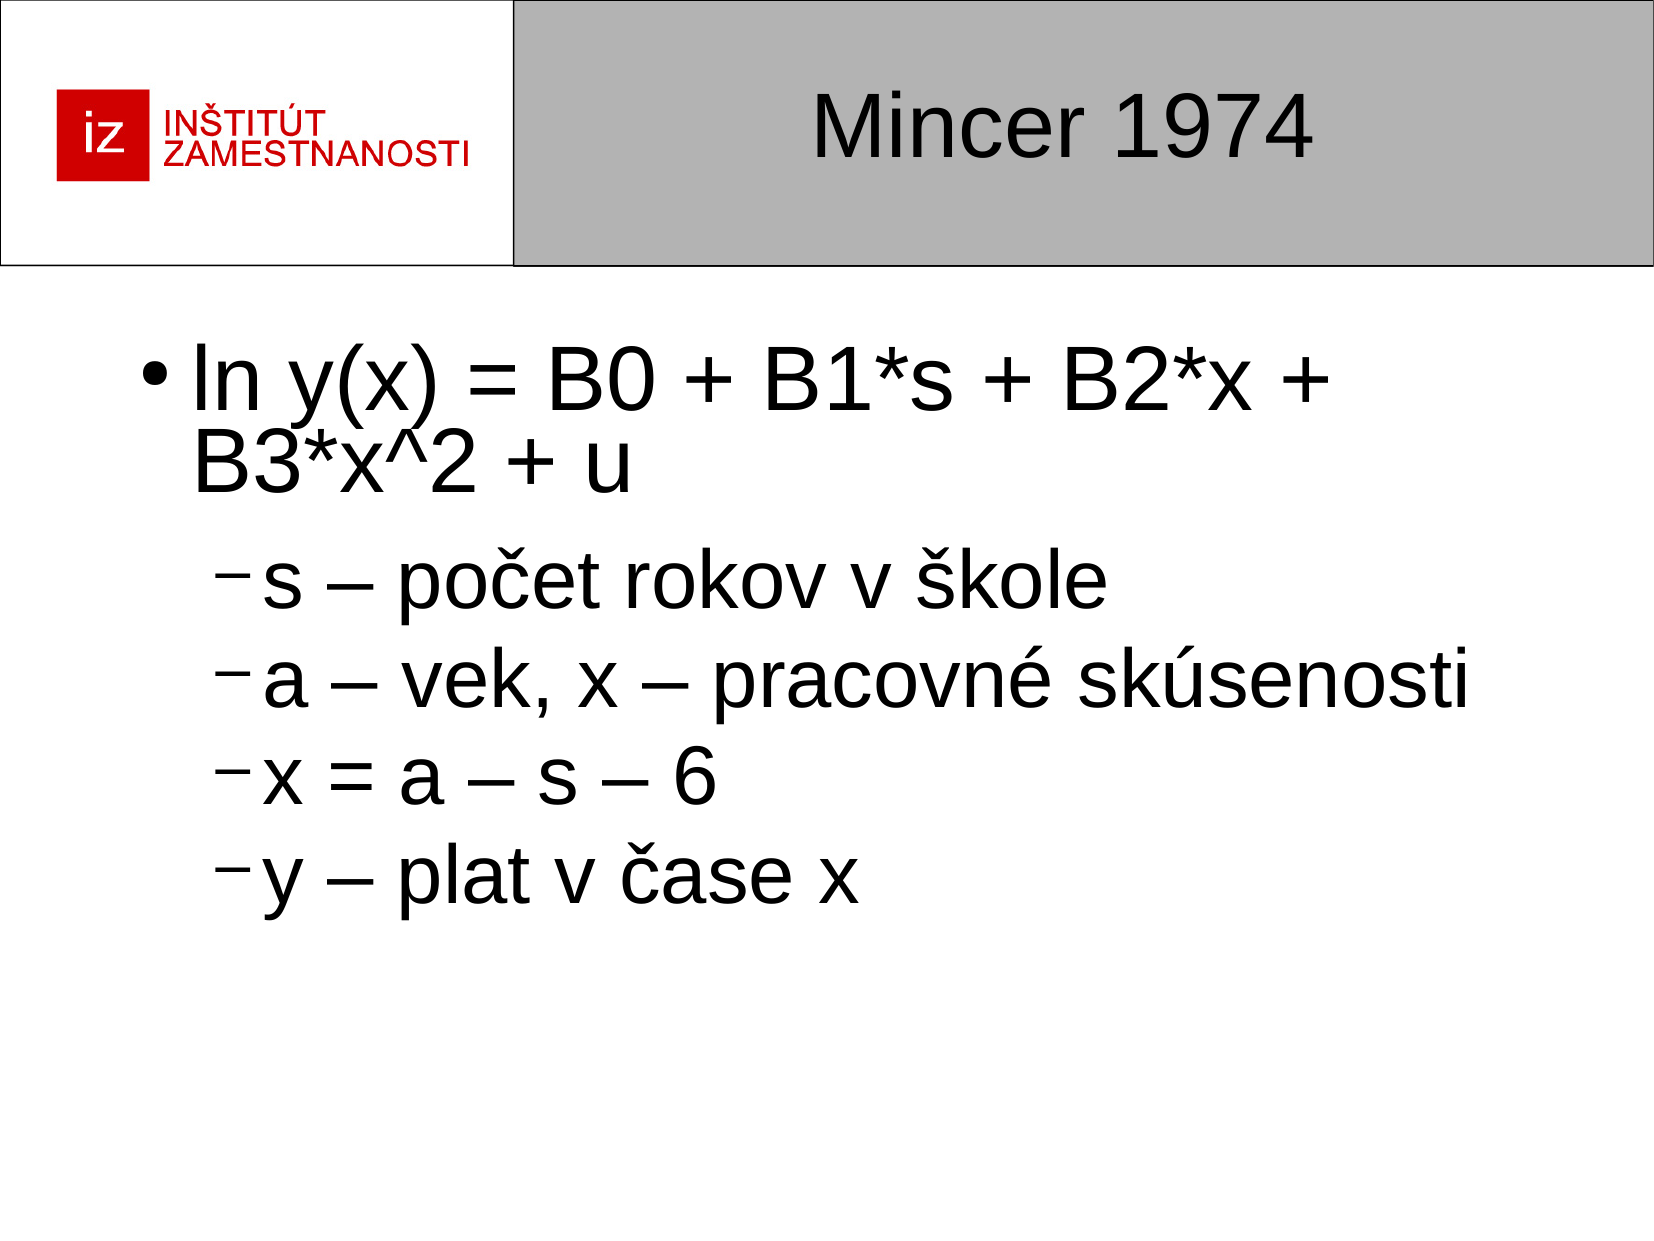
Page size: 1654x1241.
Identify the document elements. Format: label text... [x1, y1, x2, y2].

list ln y(x) = B0 + B1*s + B2*x + B3*x^2 + u s – počet rokov v škole a – vek, x – pracovné skúsenosti x = a – s – 6 y – plat v čase x [121, 344, 1534, 1127]
title Mincer 1974 [561, 29, 1565, 237]
text_box [0, 0, 1654, 266]
picture [5, 8, 513, 257]
